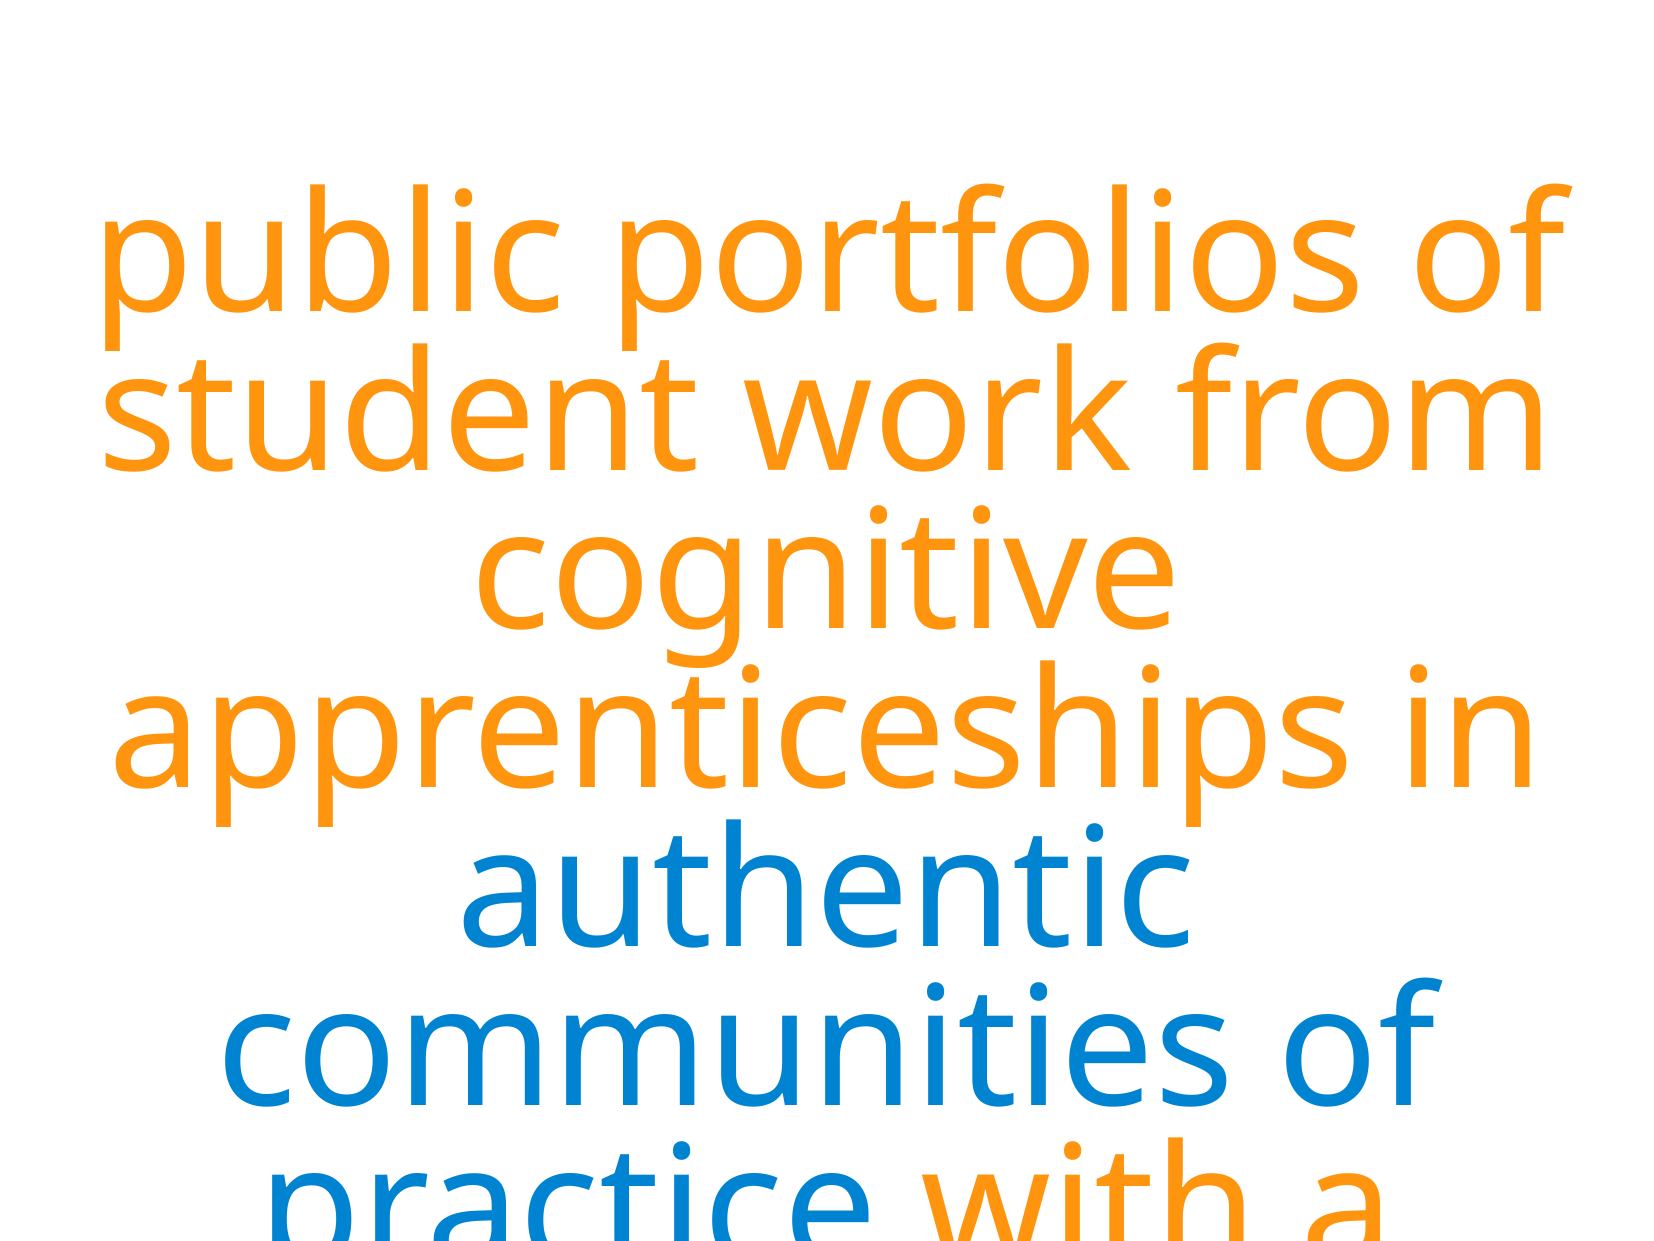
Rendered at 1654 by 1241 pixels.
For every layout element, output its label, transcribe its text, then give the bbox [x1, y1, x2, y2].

list public portfolios of student work from cognitive apprenticeships in authentic communities of practice with a diversity of international collaborators shipping real products that save the world [0, 184, 1618, 1070]
